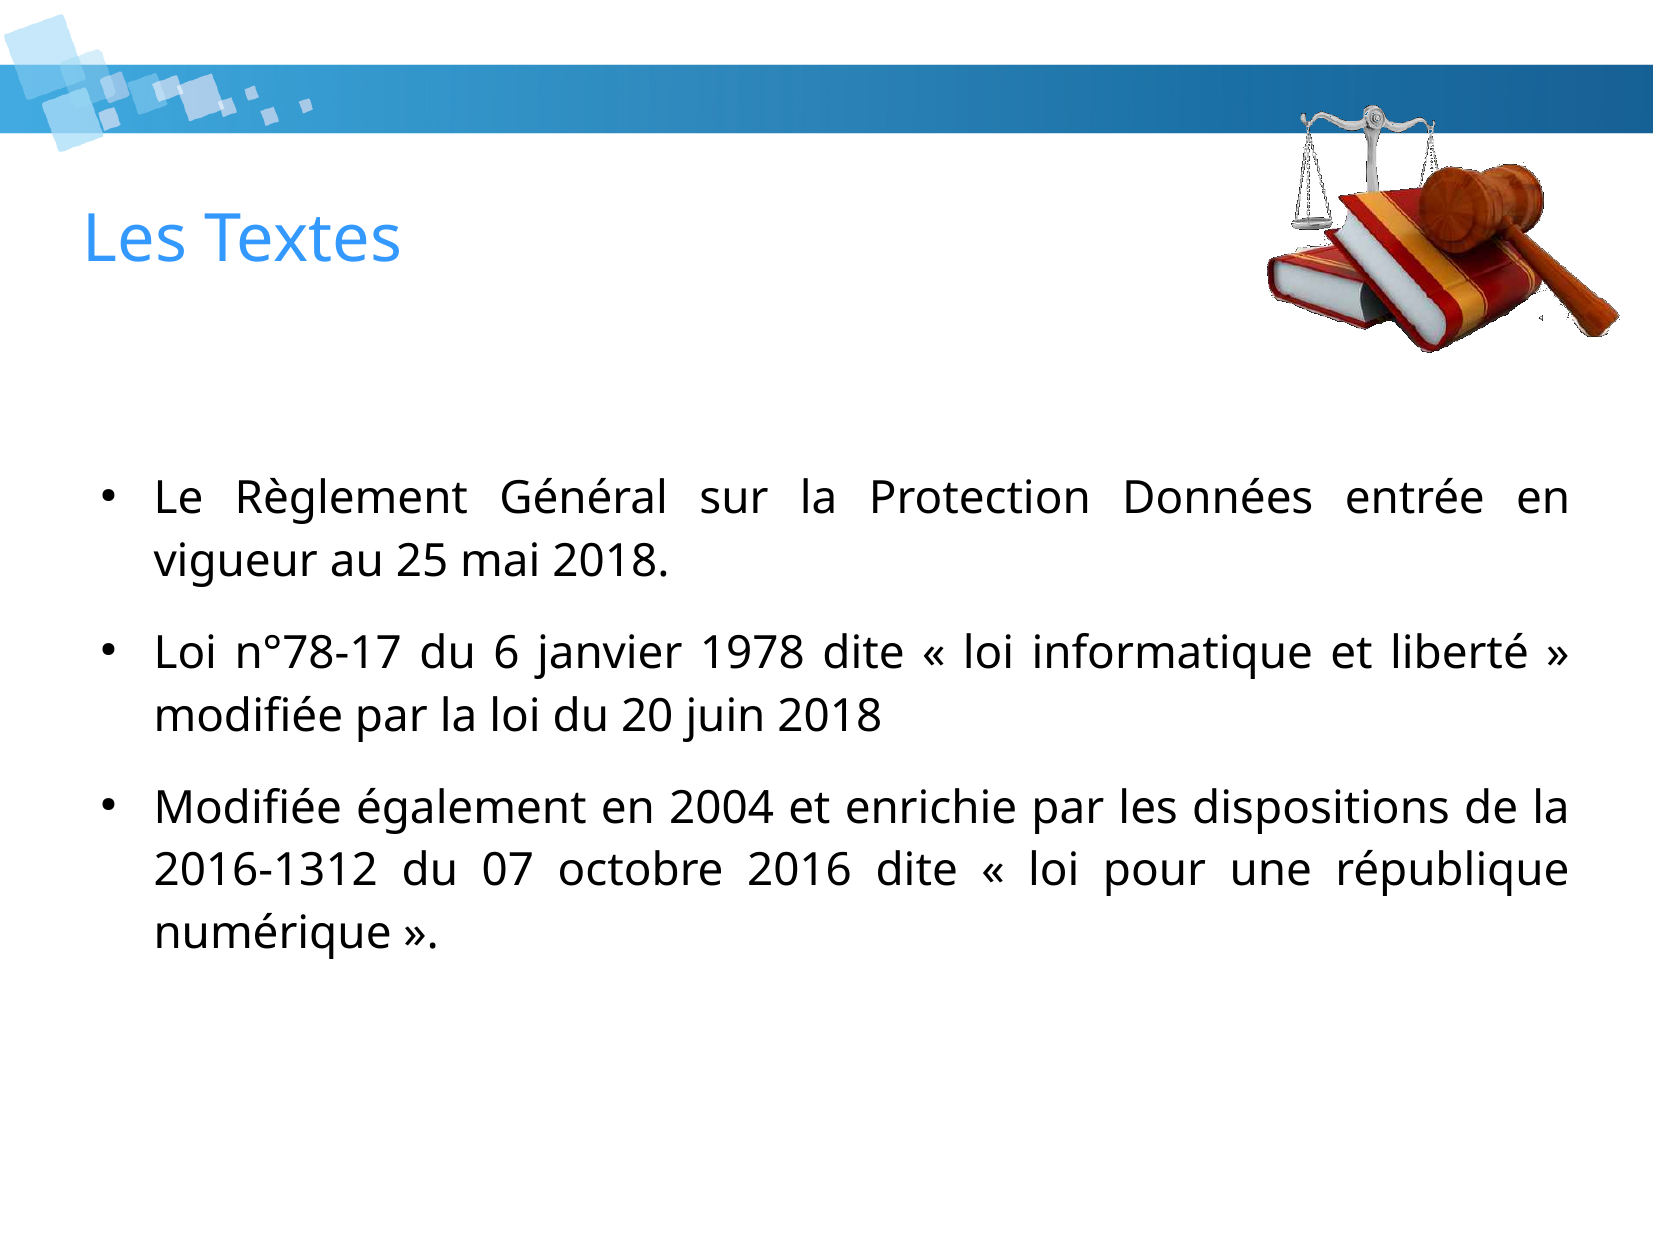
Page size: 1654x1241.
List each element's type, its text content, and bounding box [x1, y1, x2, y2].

picture [0, 0, 1653, 1238]
list Le Règlement Général sur la Protection Données entrée en vigueur au 25 mai 2018. Loi n°78-17 du 6 janvier 1978 dite « loi informatique et liberté » modifiée par la loi du 20 juin 2018 Modifiée également en 2004 et enrichie par les dispositions de la 2016-1312 du 07 octobre 2016 dite « loi pour une république numérique ». [82, 372, 1571, 1093]
title Les Textes [82, 132, 1262, 340]
